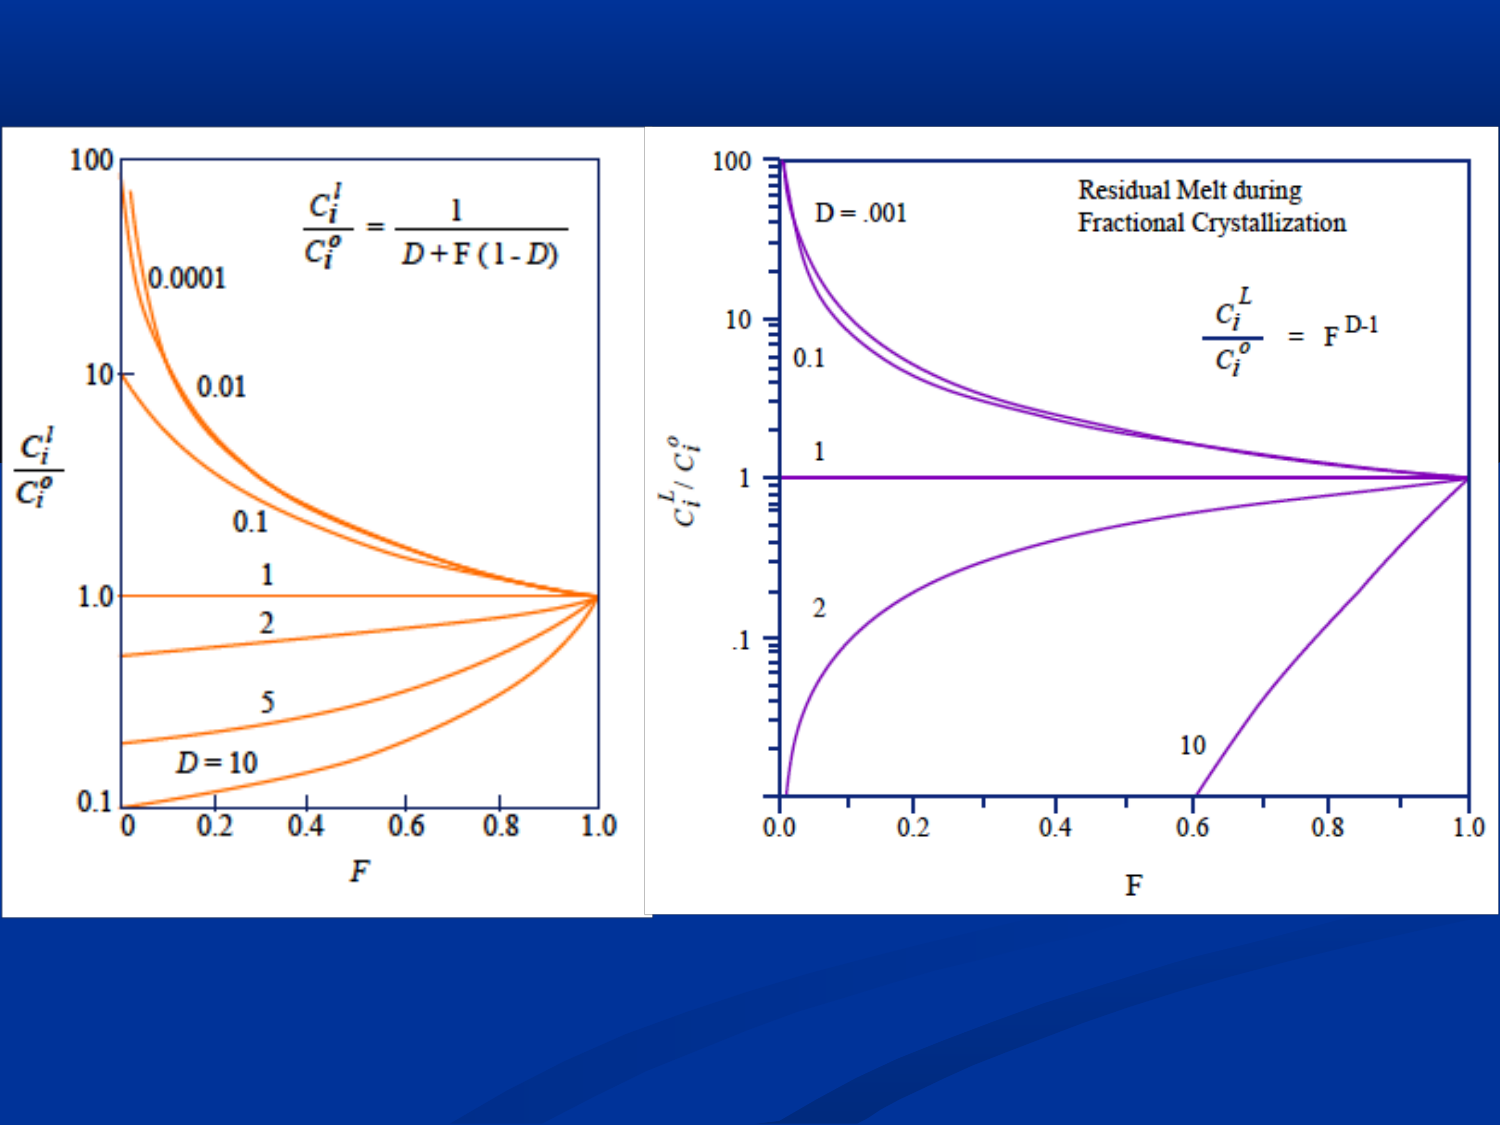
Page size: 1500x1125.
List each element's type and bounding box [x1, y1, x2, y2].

text_box [0, 125, 656, 921]
picture [643, 125, 1500, 917]
